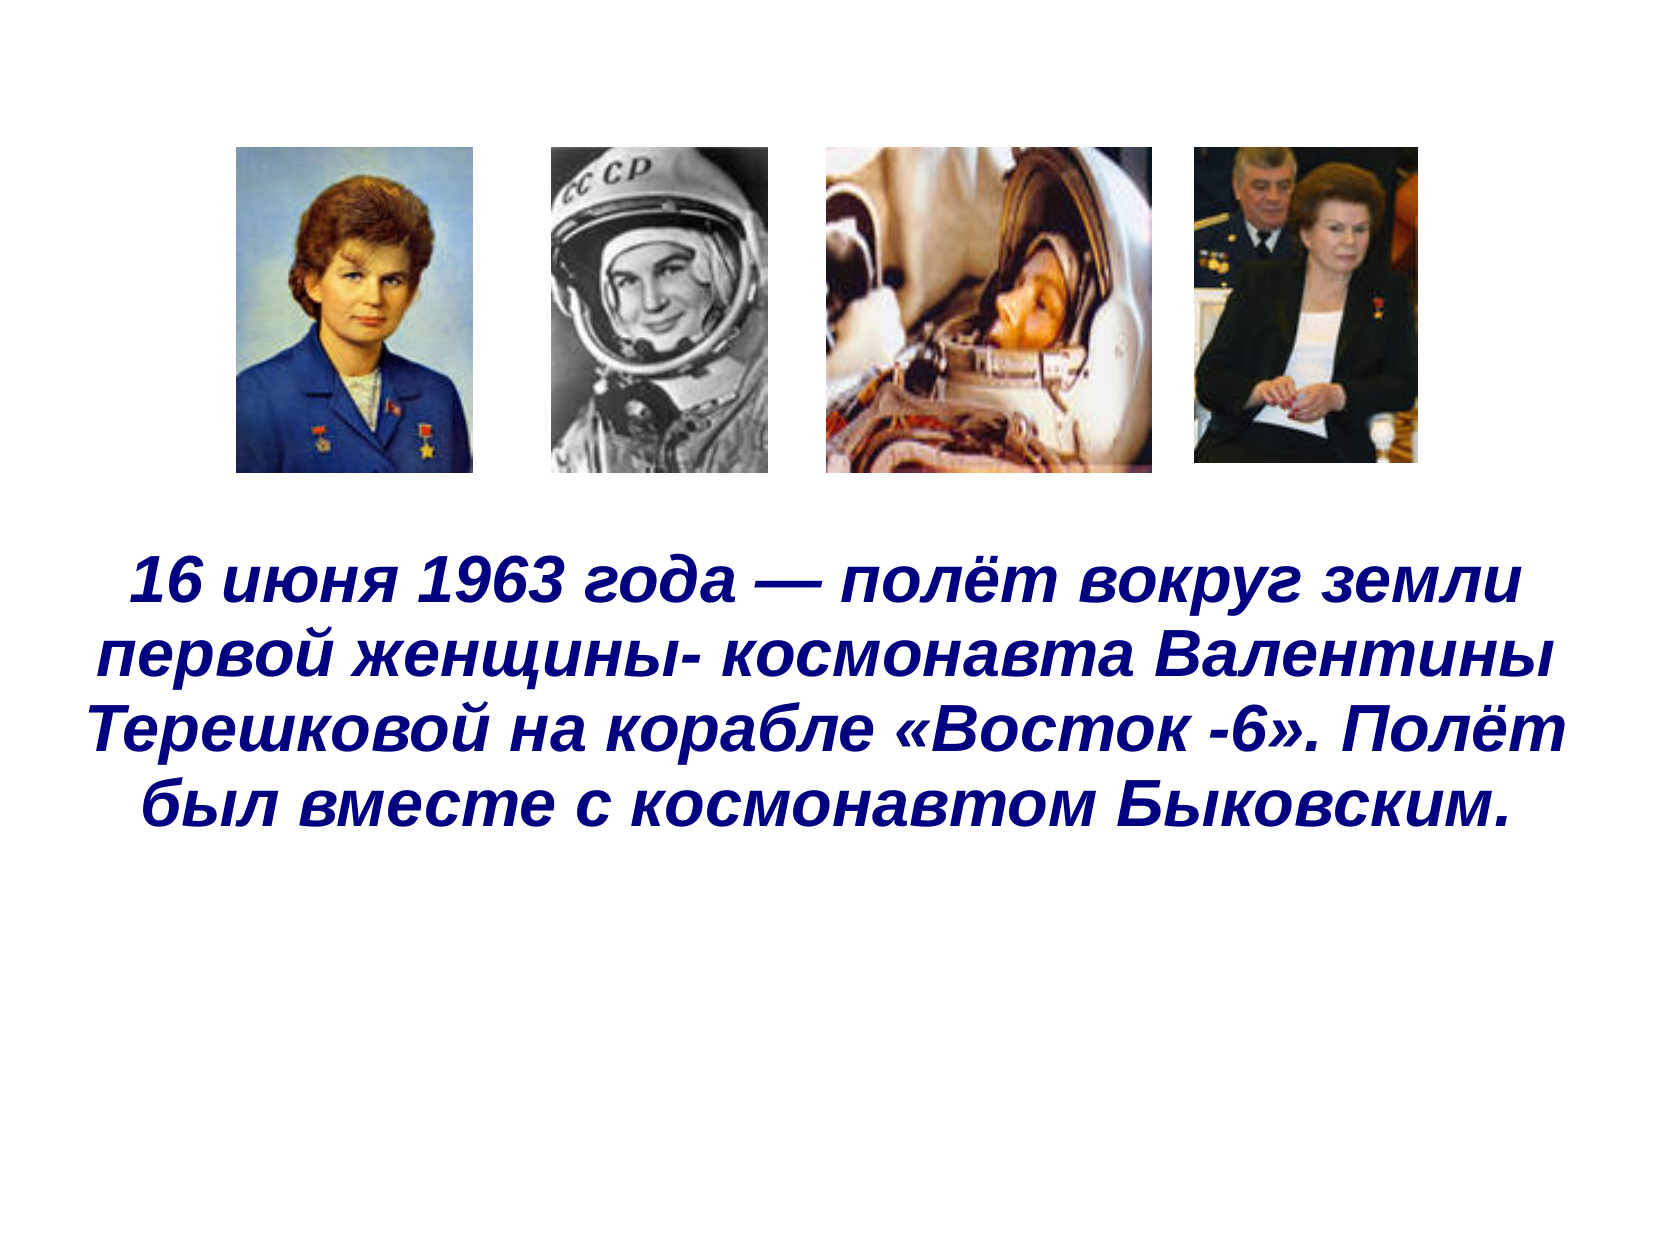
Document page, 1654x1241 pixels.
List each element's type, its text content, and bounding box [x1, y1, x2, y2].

picture [1194, 147, 1418, 464]
subtitle 16 июня 1963 года — полёт вокруг земли первой женщины- космонавта Валентины Терешковой на корабле «Восток -6». Полёт был вместе с космонавтом Быковским. [82, 56, 1571, 1102]
picture [551, 147, 768, 473]
picture [236, 147, 473, 473]
picture [826, 147, 1152, 473]
